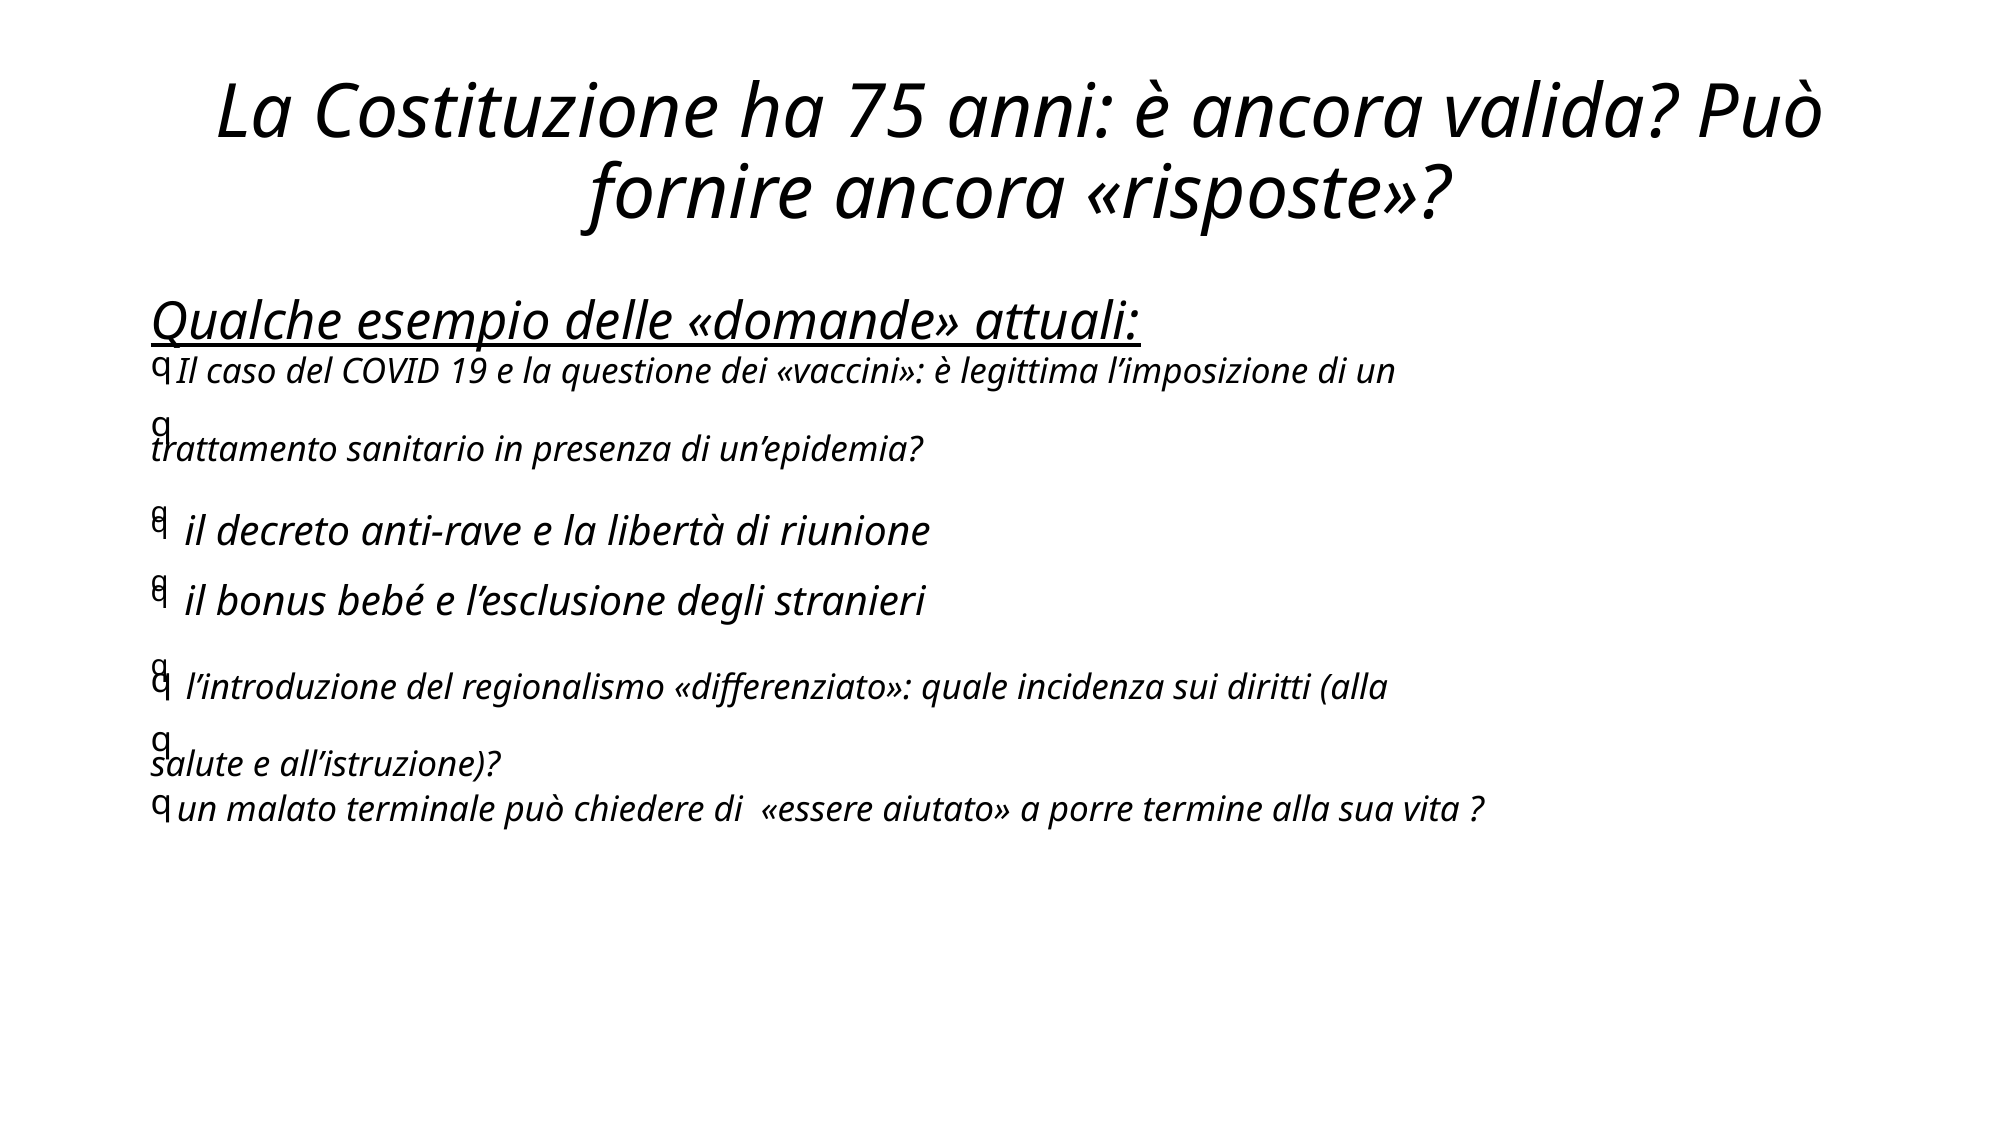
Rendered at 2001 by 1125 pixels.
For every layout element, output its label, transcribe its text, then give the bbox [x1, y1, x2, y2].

list Qualche esempio delle «domande» attuali: Il caso del COVID 19 e la questione dei «vaccini»: è legittima l’imposizione di un trattamento sanitario in presenza di un’epidemia? il decreto anti-rave e la libertà di riunione il bonus bebé e l’esclusione degli stranieri l’introduzione del regionalismo «differenziato»: quale incidenza sui diritti (alla salute e all’istruzione)? un malato terminale può chiedere di «essere aiutato» a porre termine alla sua vita ? [135, 294, 1861, 1009]
title La Costituzione ha 75 anni: è ancora valida? Può fornire ancora «risposte»? [179, 59, 1863, 249]
